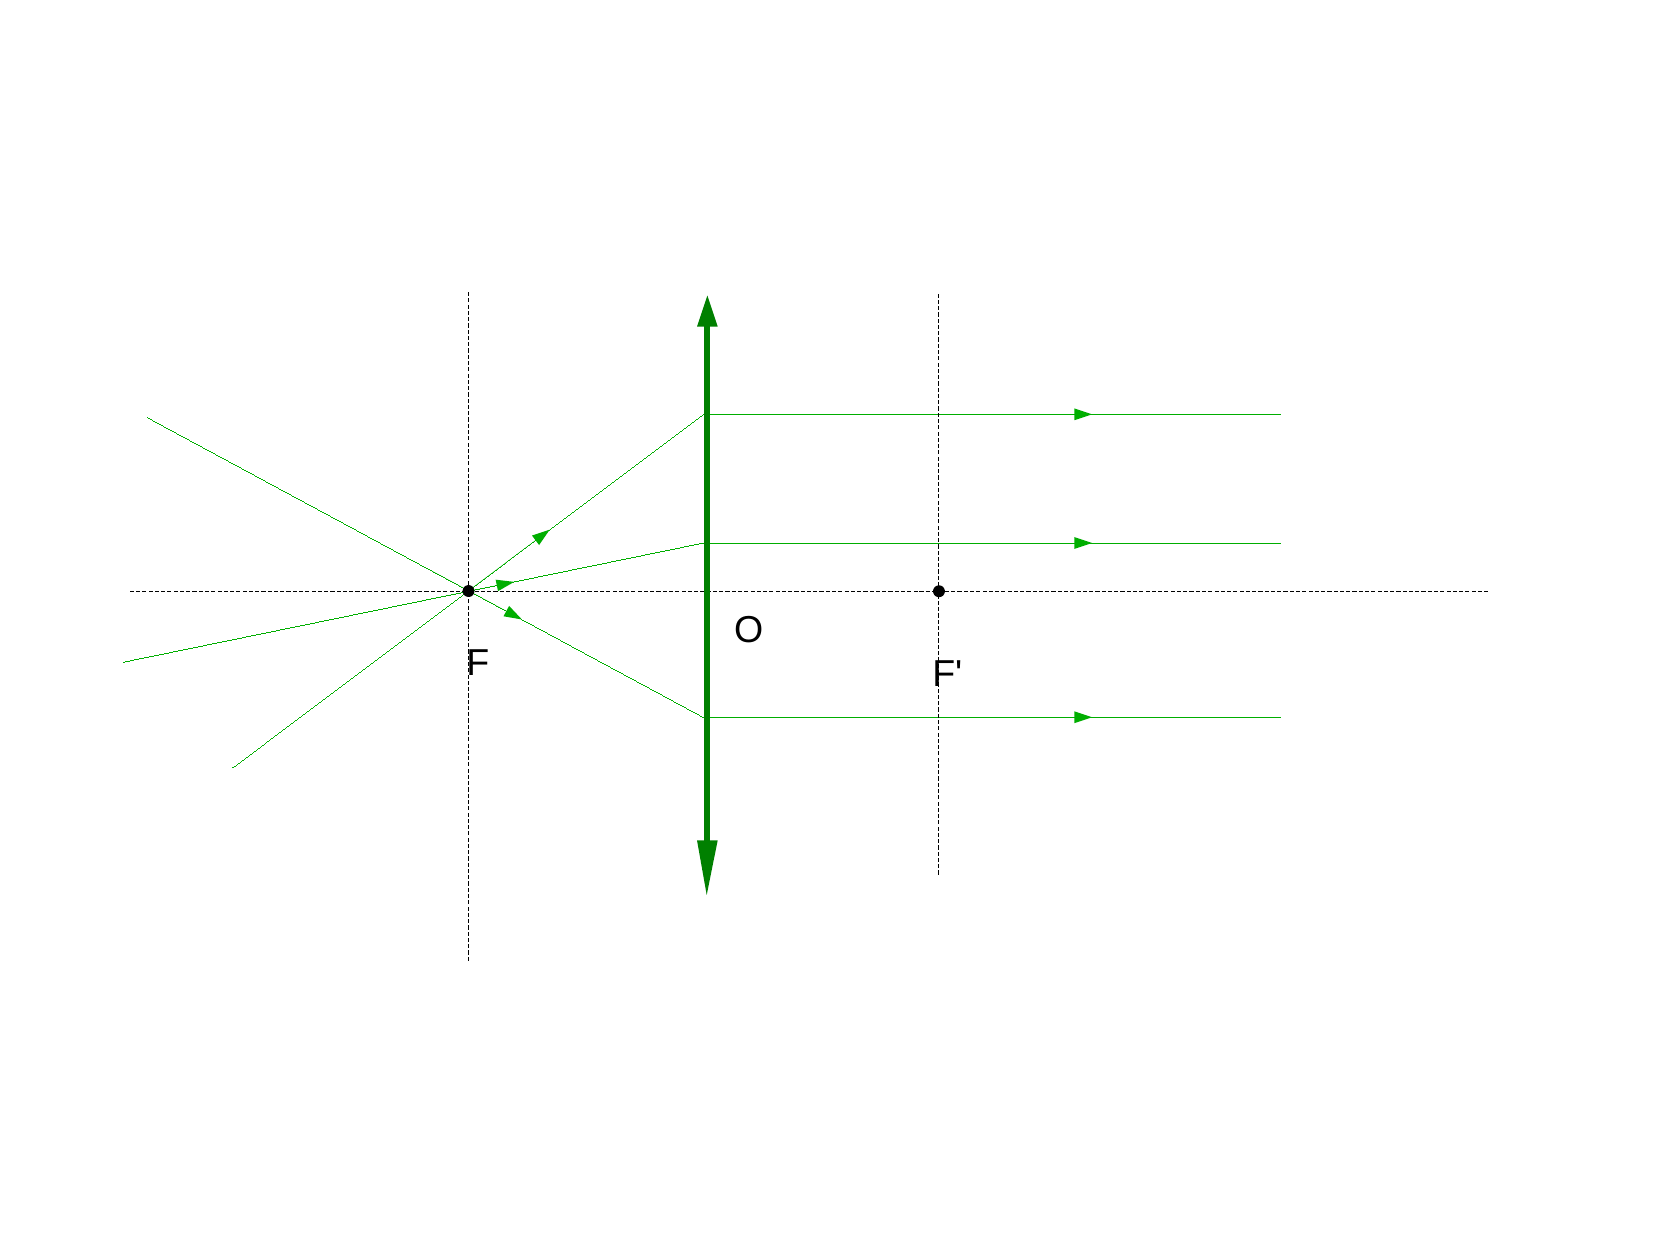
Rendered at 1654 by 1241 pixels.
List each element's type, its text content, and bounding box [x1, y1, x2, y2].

text_box O [719, 601, 779, 659]
text_box F [451, 633, 505, 691]
text_box F' [917, 645, 978, 702]
